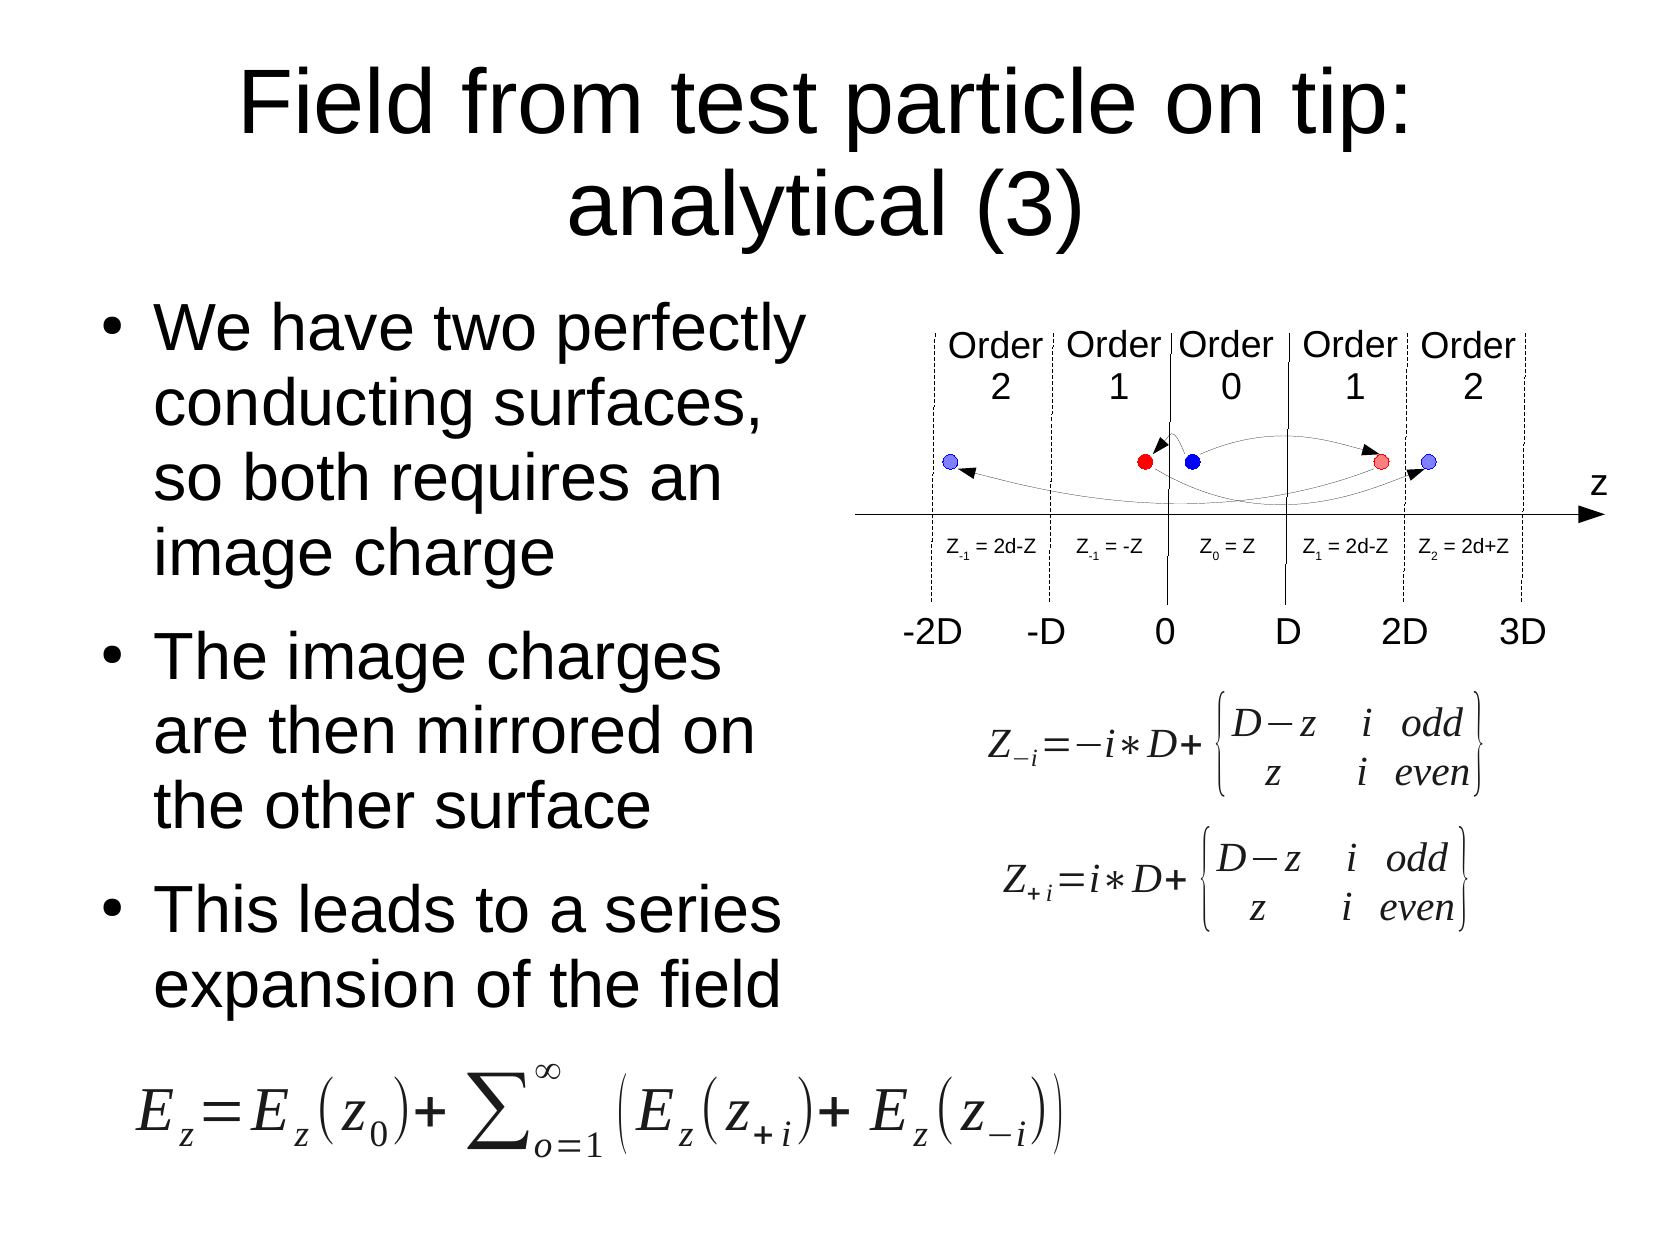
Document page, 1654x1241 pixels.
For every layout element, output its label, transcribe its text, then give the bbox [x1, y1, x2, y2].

text_box Order 1 [1282, 316, 1400, 416]
chart [979, 690, 1496, 800]
title Field from test particle on tip: analytical (3) [82, 49, 1571, 257]
text_box [1185, 454, 1201, 470]
text_box Z0 = Z [1176, 527, 1279, 571]
text_box [1421, 454, 1437, 470]
text_box Z-1 = -Z [1057, 527, 1176, 571]
list We have two perfectly conducting surfaces, so both requires an image charge The image charges are then mirrored on the other surface This leads to a series expansion of the field [82, 290, 809, 1109]
text_box 2D [1366, 603, 1456, 660]
text_box -2D [887, 603, 991, 660]
text_box Z-1 = 2d-Z [925, 527, 1057, 571]
text_box Order 2 [928, 316, 1064, 416]
text_box [942, 454, 958, 470]
text_box 3D [1484, 603, 1576, 660]
chart [126, 1061, 1071, 1166]
text_box Order 2 [1400, 316, 1536, 416]
text_box 0 [1140, 603, 1186, 660]
text_box [1373, 454, 1390, 470]
text_box [1137, 454, 1153, 470]
text_box z [1575, 454, 1621, 512]
text_box -D [1011, 603, 1089, 660]
text_box Order 0 [1182, 316, 1282, 416]
text_box Z1 = 2d-Z [1279, 527, 1398, 571]
chart [994, 825, 1481, 935]
text_box Z2 = 2d+Z [1398, 527, 1530, 571]
text_box Order 1 [1064, 316, 1182, 416]
text_box D [1260, 603, 1306, 660]
